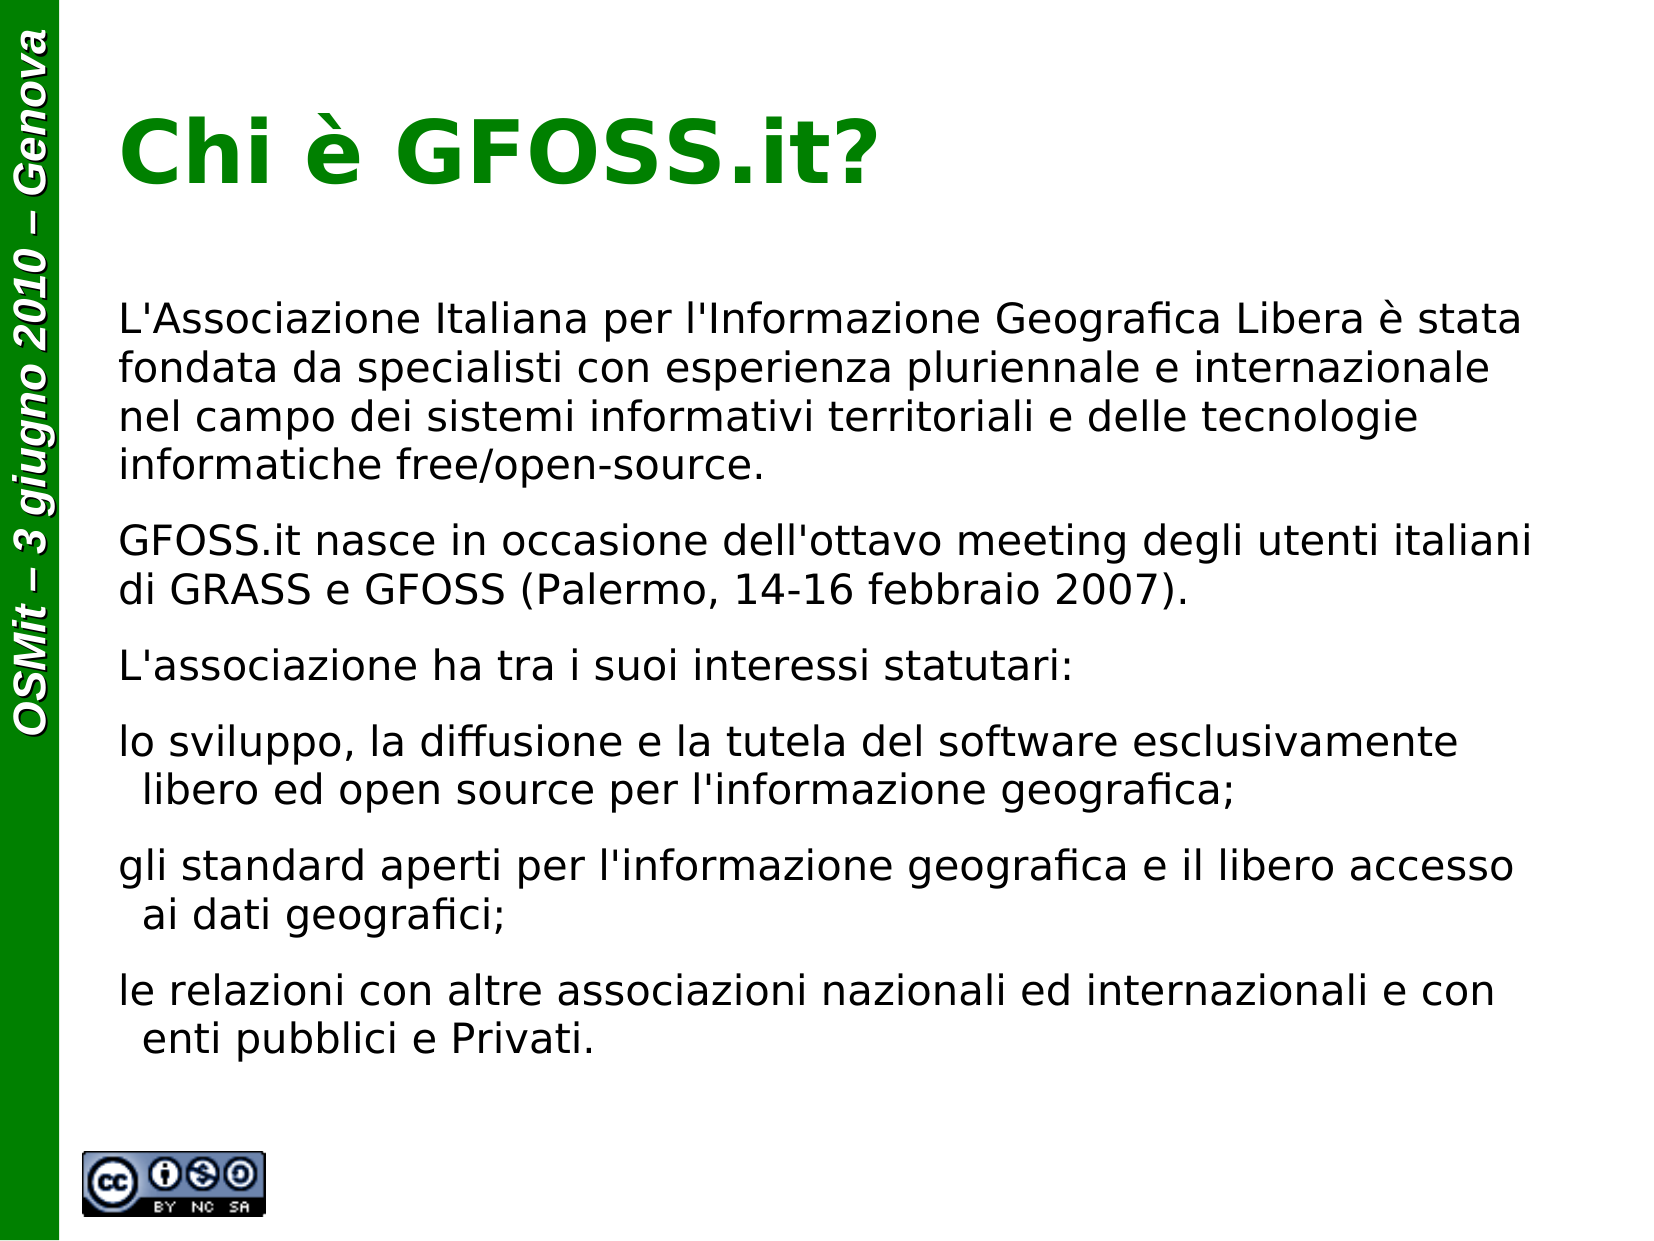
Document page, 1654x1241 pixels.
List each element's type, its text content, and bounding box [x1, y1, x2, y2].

title Chi è GFOSS.it? [118, 56, 1565, 249]
list L'Associazione Italiana per l'Informazione Geografica Libera è stata fondata da specialisti con esperienza pluriennale e internazionale nel campo dei sistemi informativi territoriali e delle tecnologie informatiche free/open-source. GFOSS.it nasce in occasione dell'ottavo meeting degli utenti italiani di GRASS e GFOSS (Palermo, 14-16 febbraio 2007). L'associazione ha tra i suoi interessi statutari: lo sviluppo, la diffusione e la tutela del software esclusivamente libero ed open source per l'informazione geografica; gli standard aperti per l'informazione geografica e il libero accesso ai dati geografici; le relazioni con altre associazioni nazionali ed internazionali e con enti pubblici e Privati. [118, 295, 1565, 1123]
picture [82, 1151, 266, 1217]
